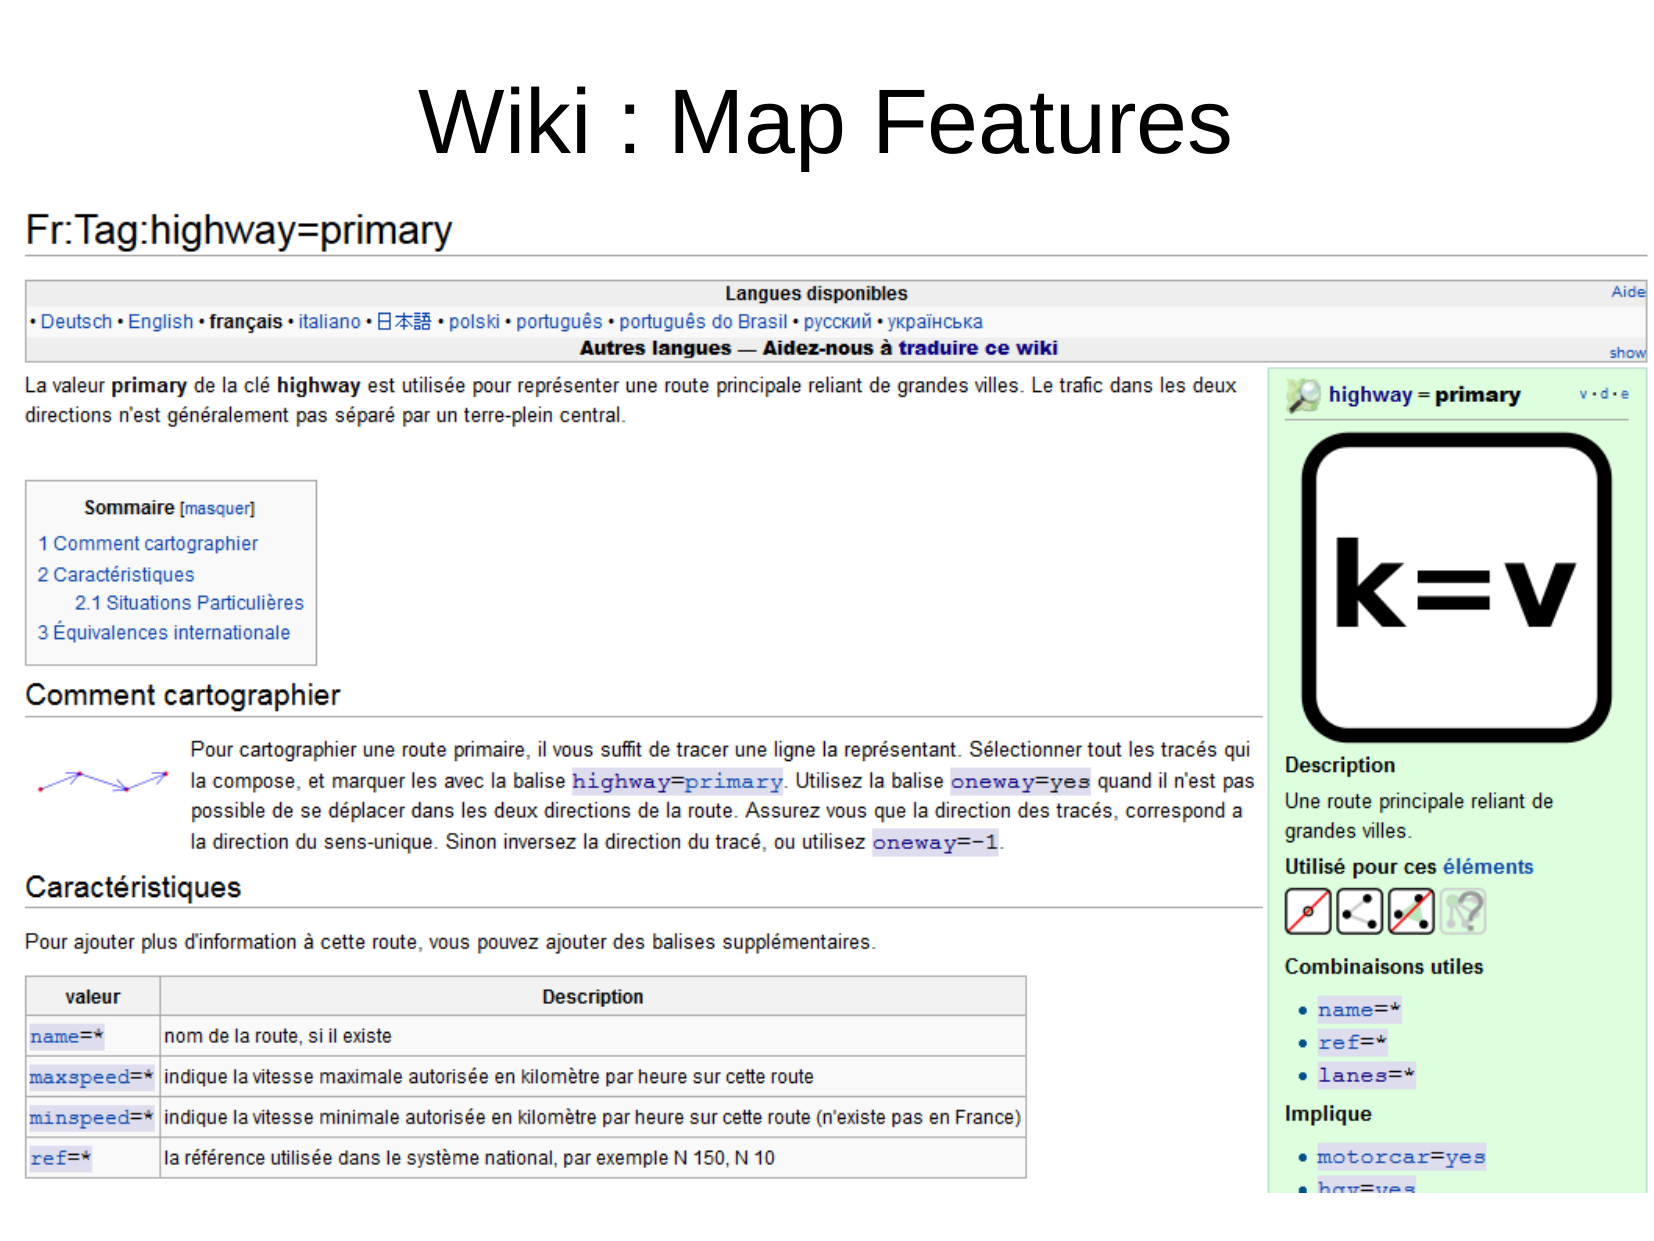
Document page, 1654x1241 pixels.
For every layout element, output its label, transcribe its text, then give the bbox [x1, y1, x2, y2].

picture [19, 205, 1654, 1193]
title Wiki : Map Features [82, 38, 1571, 206]
